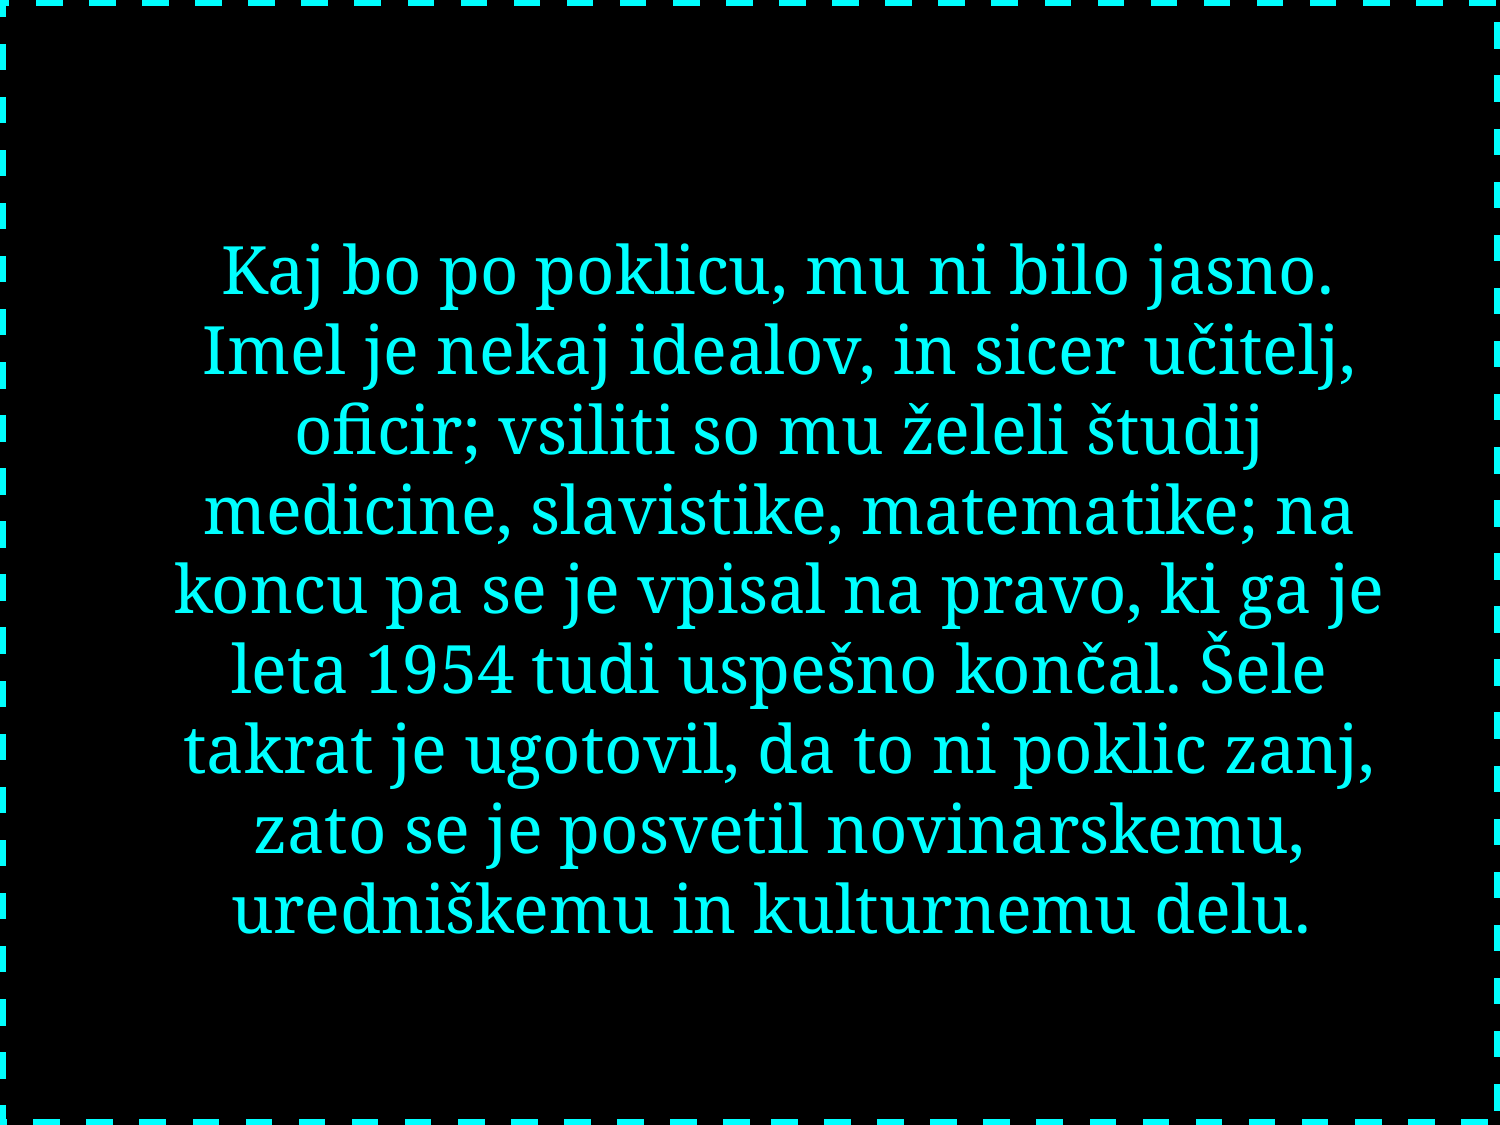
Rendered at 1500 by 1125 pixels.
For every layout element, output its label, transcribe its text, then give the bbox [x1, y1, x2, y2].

list Kaj bo po poklicu, mu ni bilo jasno. Imel je nekaj idealov, in sicer učitelj, oficir; vsiliti so mu želeli študij medicine, slavistike, matematike; na koncu pa se je vpisal na pravo, ki ga je leta 1954 tudi uspešno končal. Šele takrat je ugotovil, da to ni poklic zanj, zato se je posvetil novinarskemu, uredniškemu in kulturnemu delu. [76, 220, 1427, 963]
